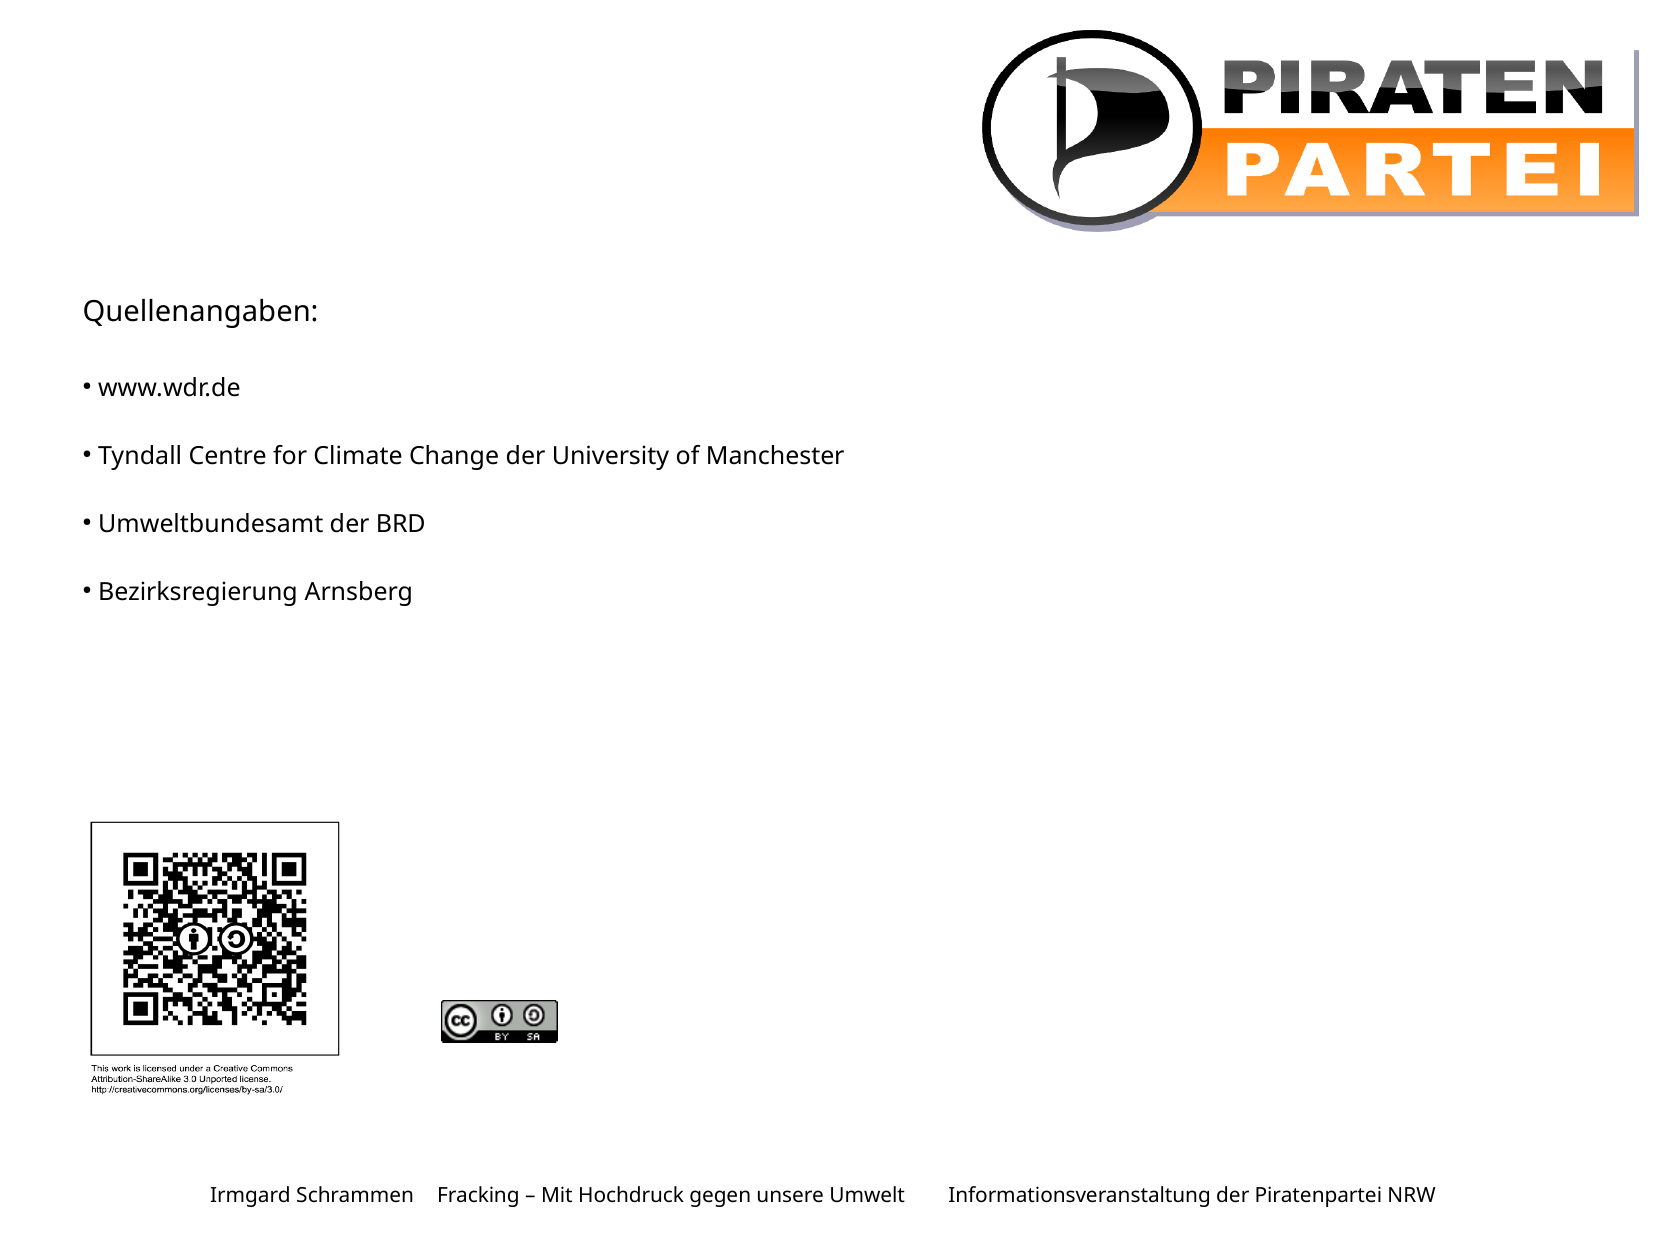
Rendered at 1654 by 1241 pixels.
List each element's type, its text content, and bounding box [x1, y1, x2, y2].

picture [441, 1000, 558, 1043]
picture [82, 815, 346, 1101]
picture [974, 25, 1649, 241]
text_box Irmgard Schrammen Fracking – Mit Hochdruck gegen unsere Umwelt Informationsveranstaltung der Piratenpartei NRW [29, 1172, 1617, 1224]
subtitle Quellenangaben: www.wdr.de Tyndall Centre for Climate Change der University of Manchester Umweltbundesamt der BRD Bezirksregierung Arnsberg [82, 290, 1571, 1117]
